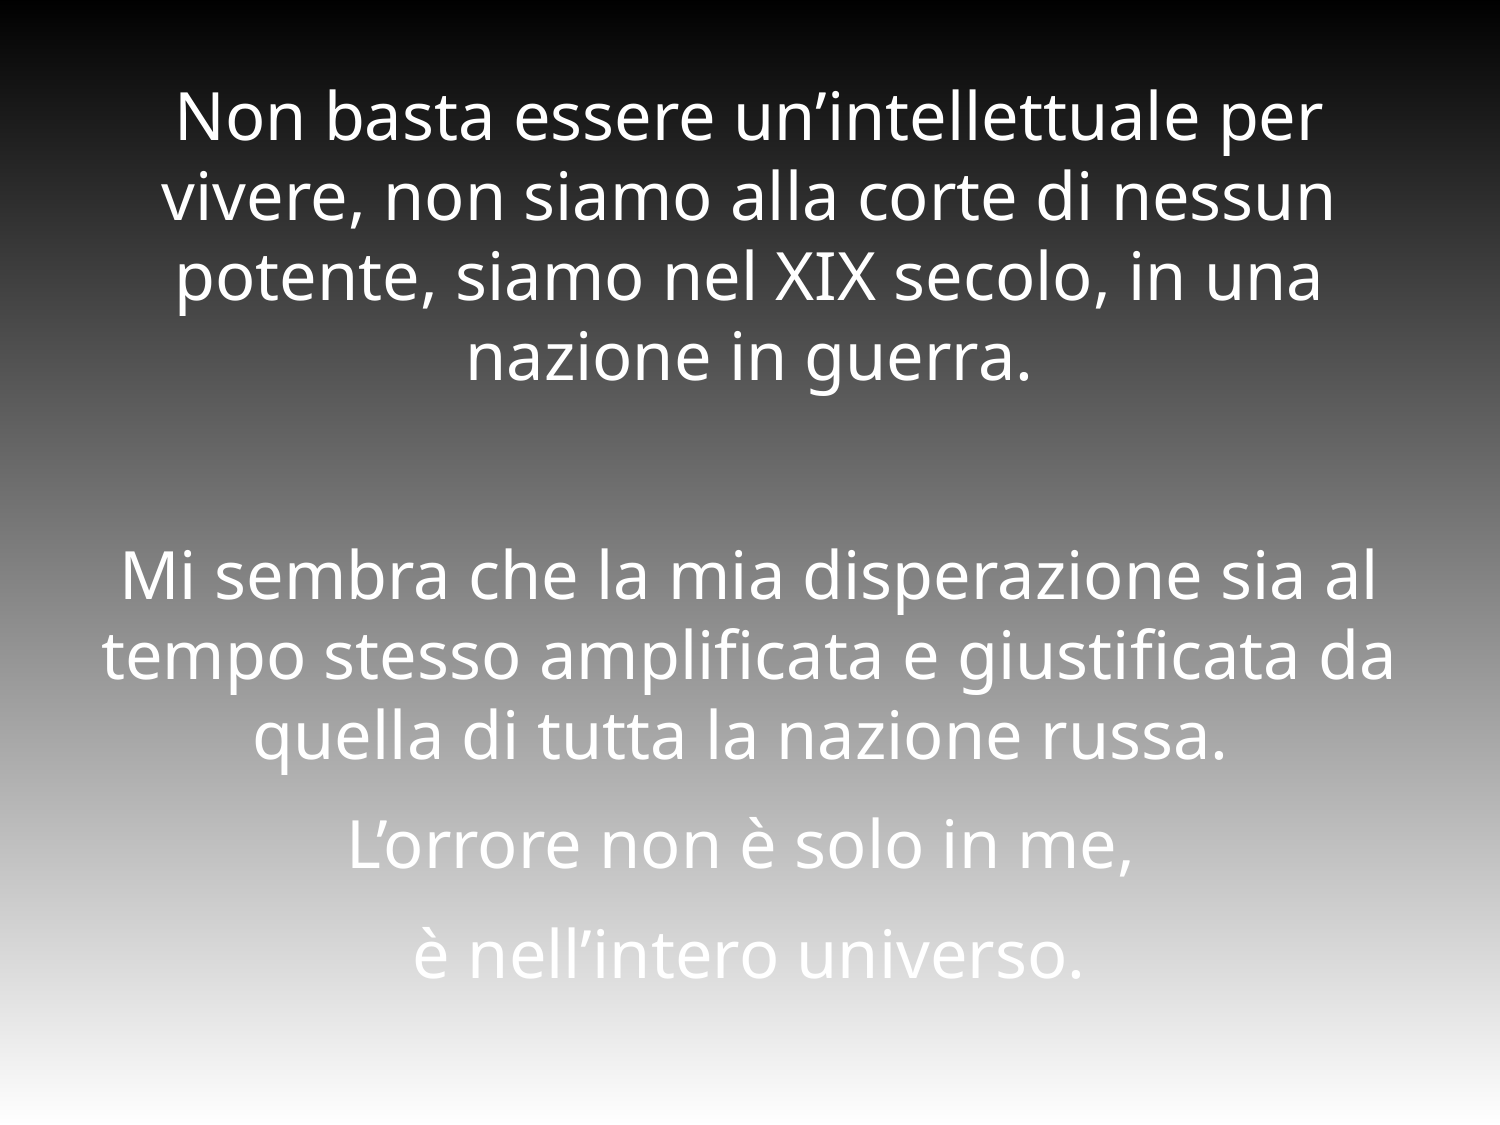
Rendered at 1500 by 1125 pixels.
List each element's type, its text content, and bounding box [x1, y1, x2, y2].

list Non basta essere un’intellettuale per vivere, non siamo alla corte di nessun potente, siamo nel XIX secolo, in una nazione in guerra. Mi sembra che la mia disperazione sia al tempo stesso amplificata e giustificata da quella di tutta la nazione russa. L’orrore non è solo in me, è nell’intero universo. [75, 66, 1425, 1005]
